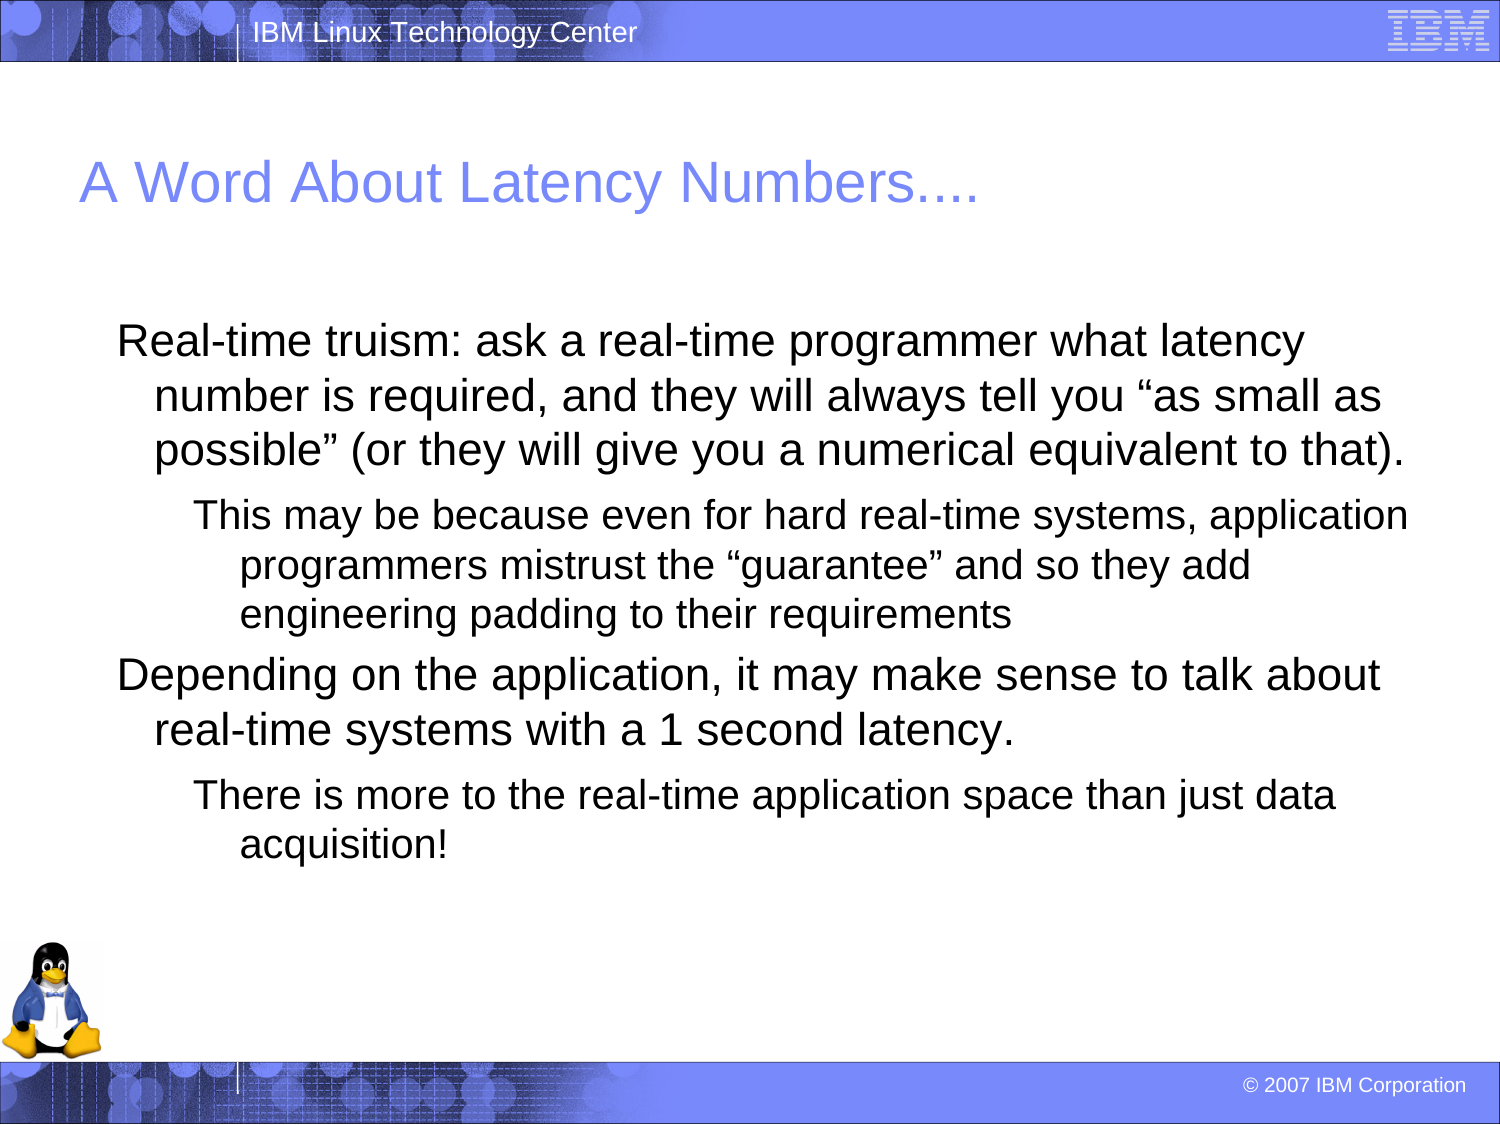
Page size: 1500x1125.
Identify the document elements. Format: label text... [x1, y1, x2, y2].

picture [1, 1063, 1499, 1123]
title A Word About Latency Numbers.... [79, 142, 1379, 225]
list Real-time truism: ask a real-time programmer what latency number is required, and they will always tell you “as small as possible” (or they will give you a numerical equivalent to that). This may be because even for hard real-time systems, application programmers mistrust the “guarantee” and so they add engineering padding to their requirements Depending on the application, it may make sense to talk about real-time systems with a 1 second latency. There is more to the real-time application space than just data acquisition! [116, 311, 1426, 952]
picture [1, 1, 1499, 61]
picture [0, 940, 103, 1061]
